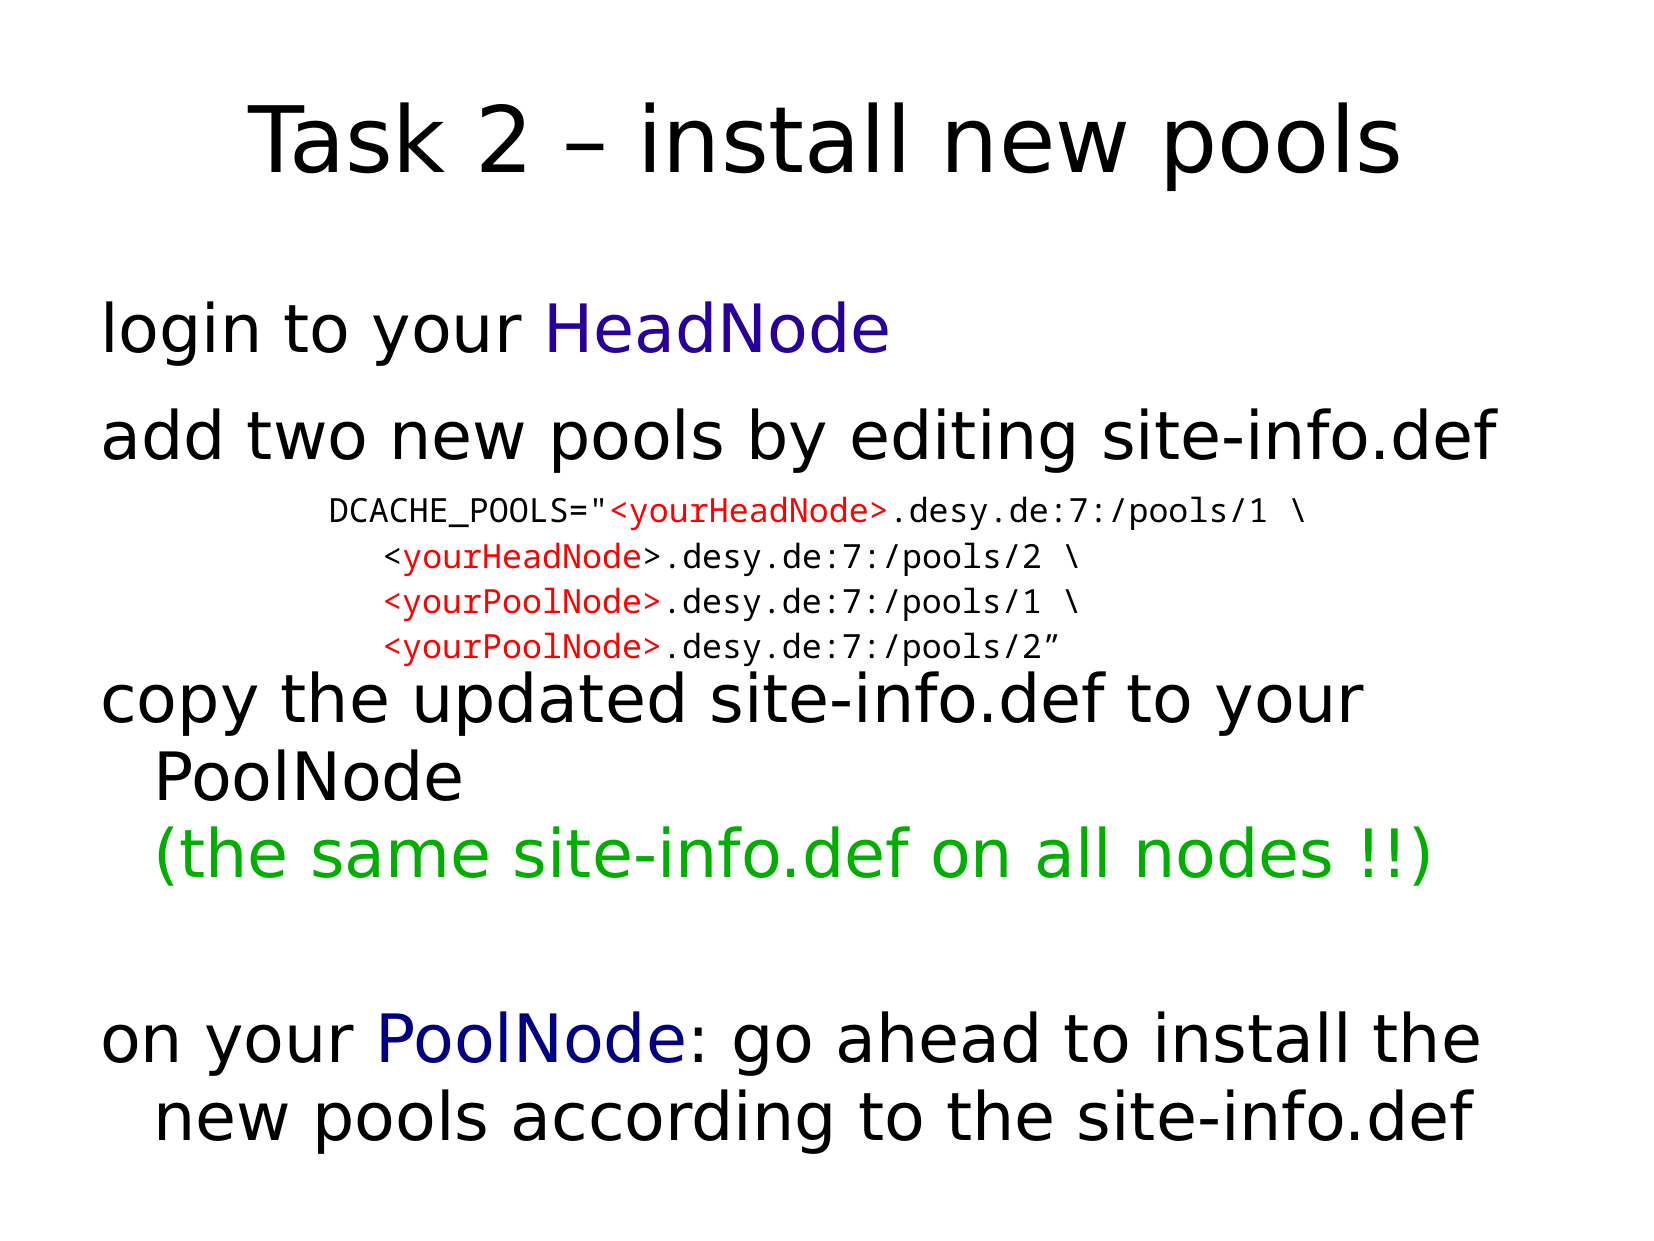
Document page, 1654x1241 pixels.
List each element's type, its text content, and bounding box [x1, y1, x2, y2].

text_box DCACHE_POOLS="<yourHeadNode>.desy.de:7:/pools/1 \ <yourHeadNode>.desy.de:7:/pools/2 \ <yourPoolNode>.desy.de:7:/pools/1 \ <yourPoolNode>.desy.de:7:/pools/2” [296, 480, 1378, 646]
list login to your HeadNode add two new pools by editing site-info.def copy the updated site-info.def to your PoolNode (the same site-info.def on all nodes !!) on your PoolNode: go ahead to install the new pools according to the site-info.def [82, 290, 1571, 1157]
title Task 2 – install new pools [82, 44, 1571, 237]
